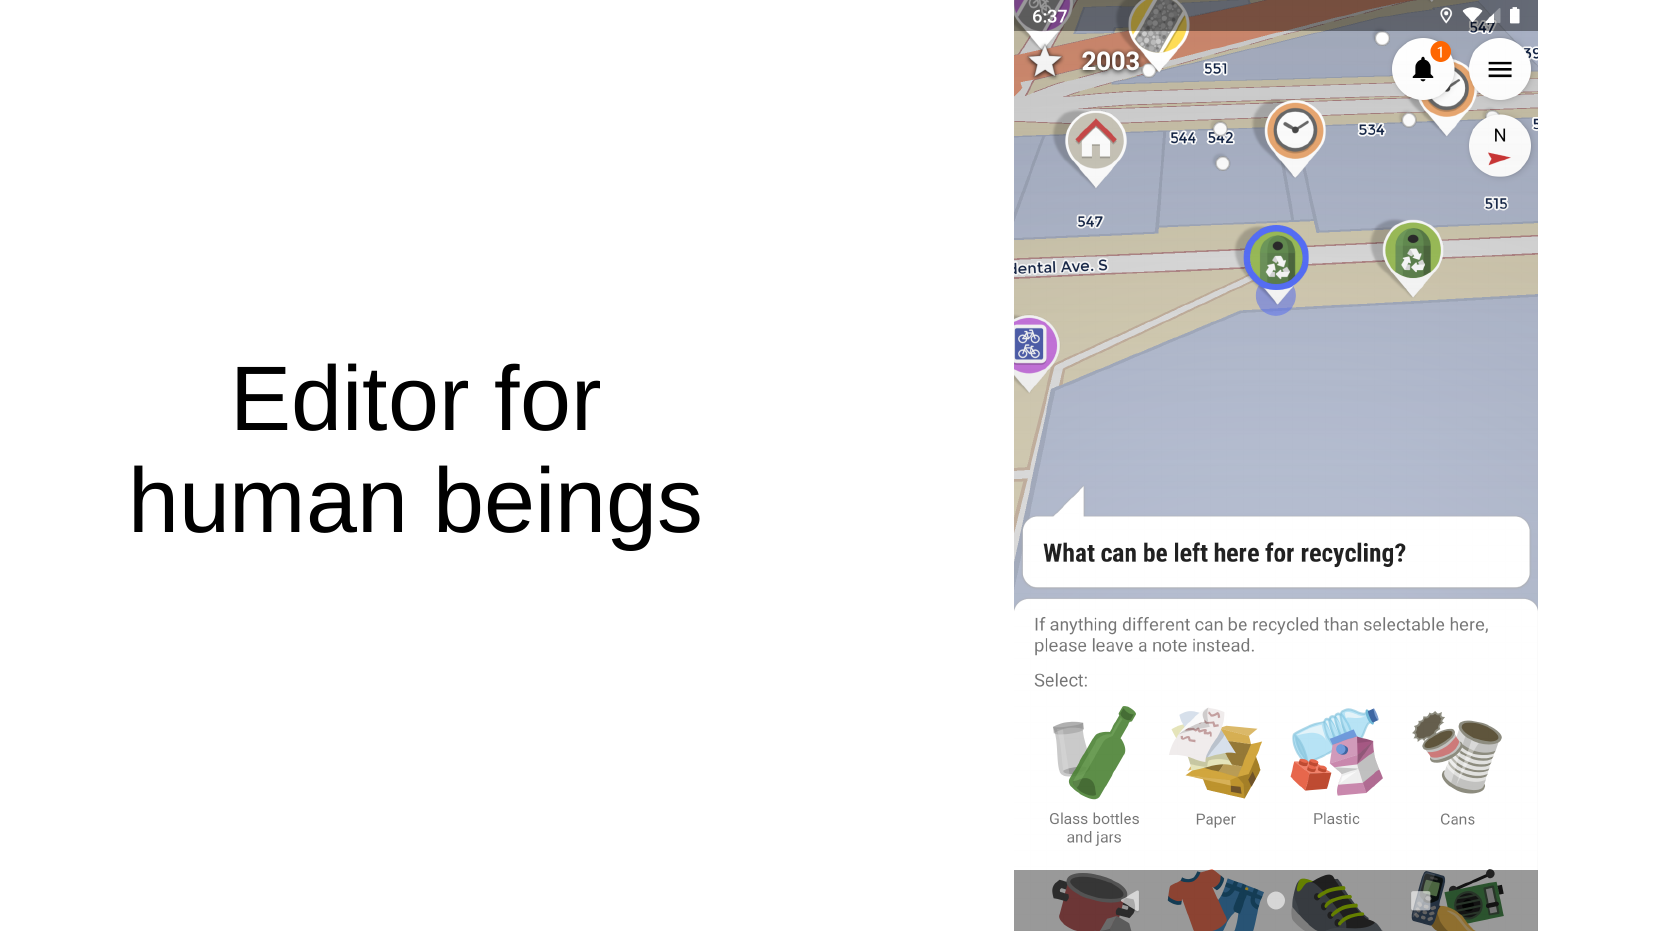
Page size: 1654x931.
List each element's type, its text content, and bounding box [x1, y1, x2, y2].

title Editor for human beings [82, 37, 751, 863]
picture [1014, 0, 1538, 931]
